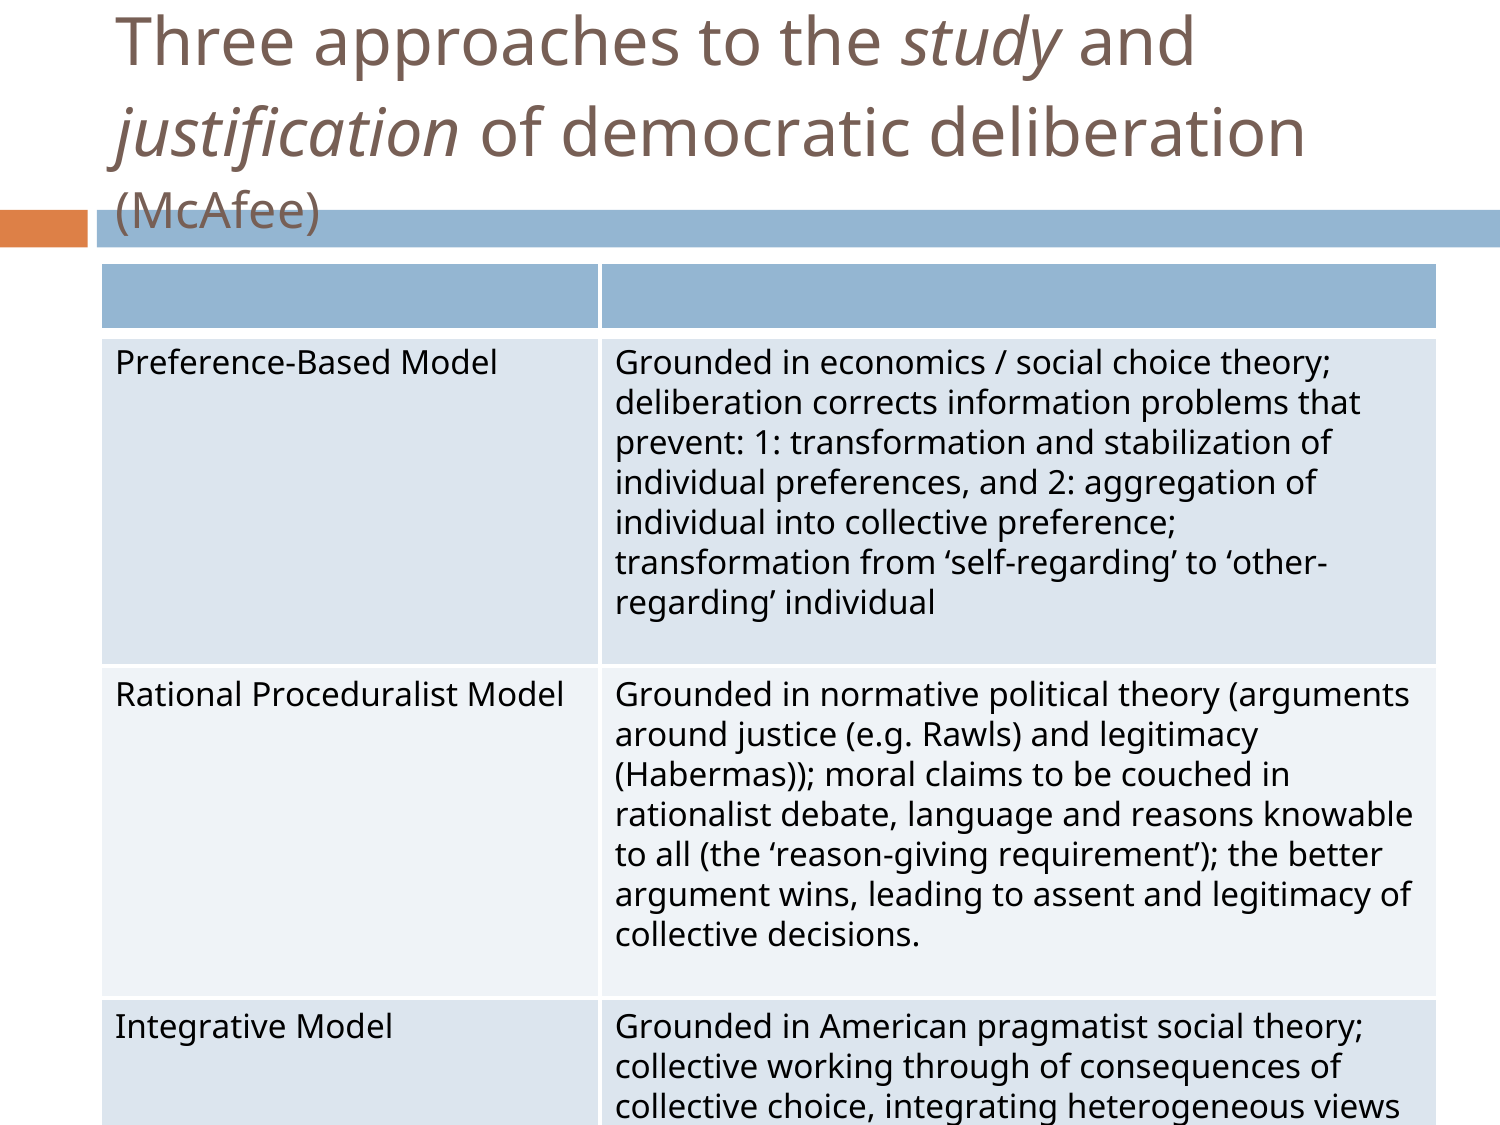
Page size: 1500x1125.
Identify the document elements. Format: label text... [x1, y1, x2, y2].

table_header [602, 264, 1436, 328]
table_cell Preference-Based Model [102, 339, 598, 664]
table_cell Integrative Model [102, 1000, 598, 1125]
title Three approaches to the study and justification of democratic deliberation (McAfee) [100, 31, 1438, 207]
table_cell Grounded in economics / social choice theory; deliberation corrects information problems that prevent: 1: transformation and stabilization of individual preferences, and 2: aggregation of individual into collective preference; transformation from ‘self-regarding’ to ‘other-regarding’ individual [602, 339, 1436, 664]
table_cell Rational Proceduralist Model [102, 668, 598, 996]
table_cell Grounded in American pragmatist social theory; collective working through of consequences of collective choice, integrating heterogeneous views and publics; deliberation integrates a public as public (produces a public where none existed) [602, 1000, 1436, 1125]
table_cell Grounded in normative political theory (arguments around justice (e.g. Rawls) and legitimacy (Habermas)); moral claims to be couched in rationalist debate, language and reasons knowable to all (the ‘reason-giving requirement’); the better argument wins, leading to assent and legitimacy of collective decisions. [602, 668, 1436, 996]
table_header [102, 264, 598, 328]
